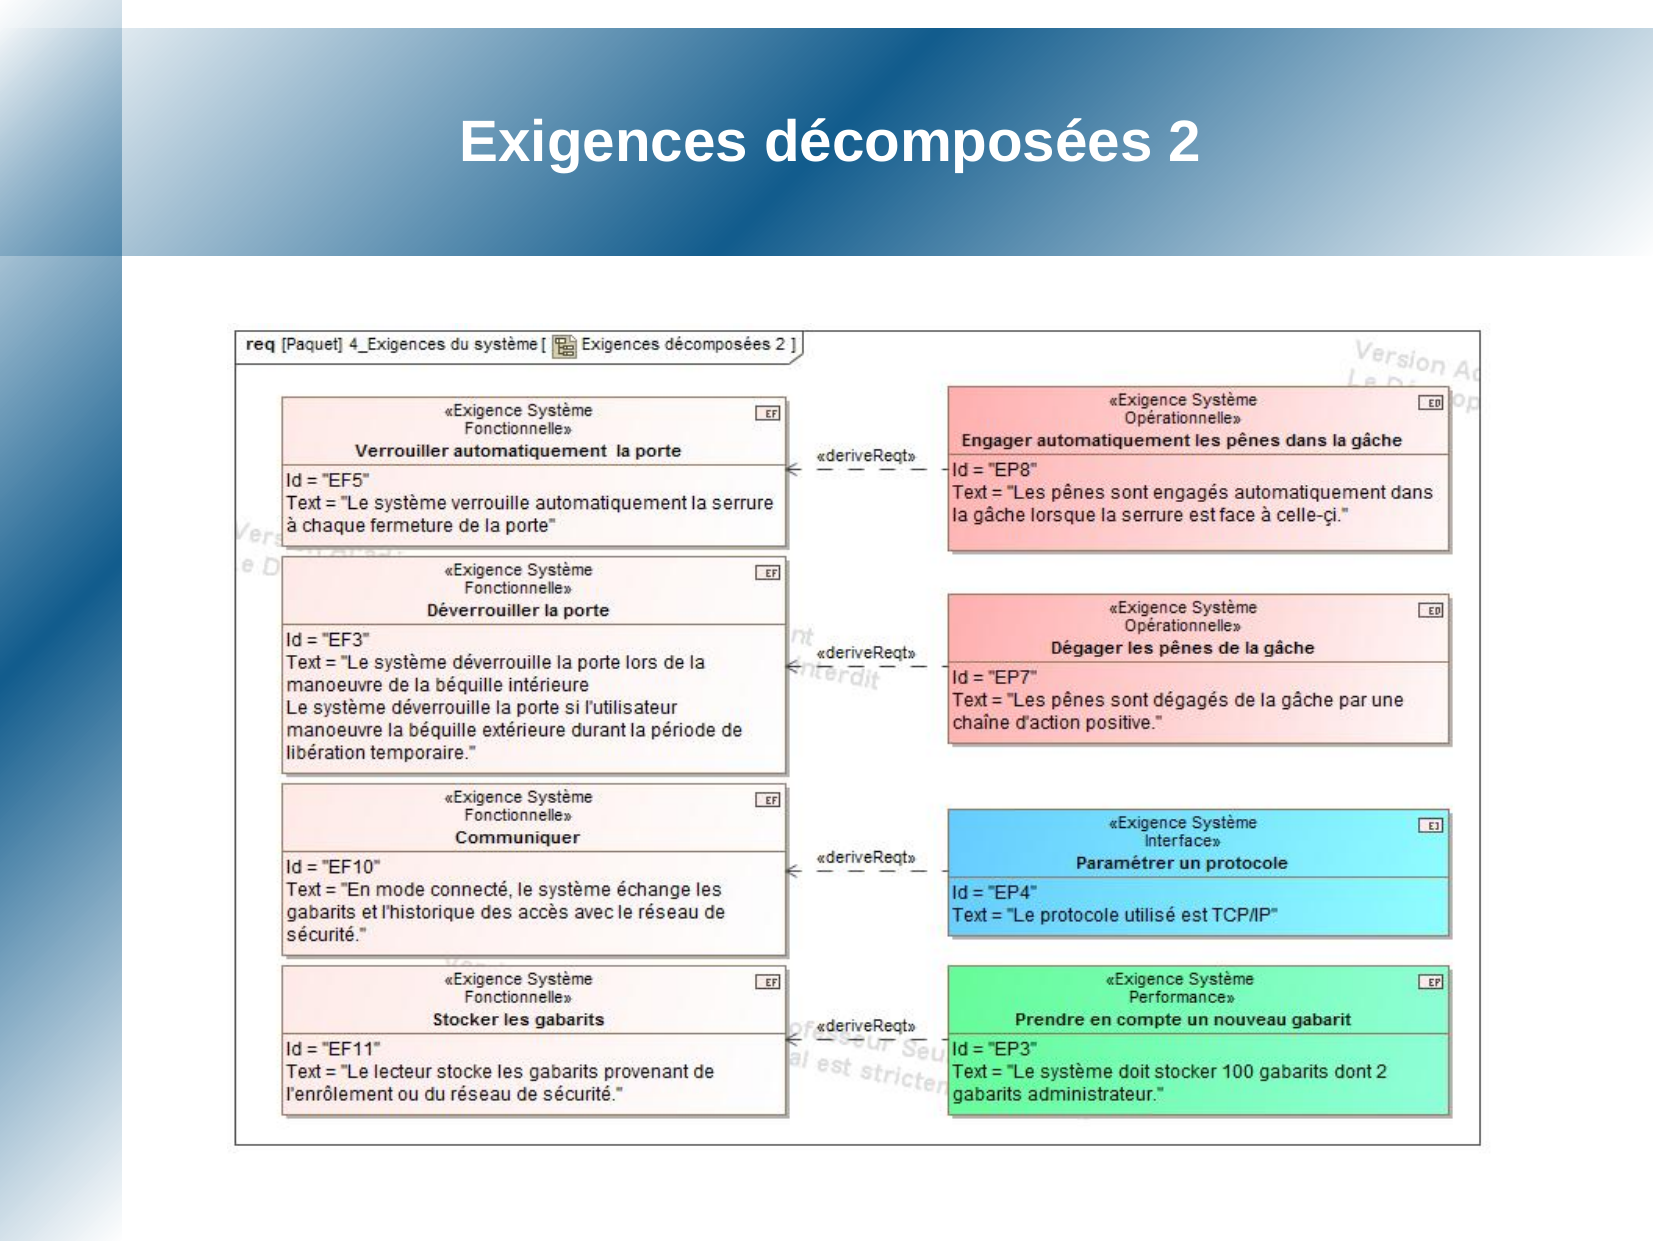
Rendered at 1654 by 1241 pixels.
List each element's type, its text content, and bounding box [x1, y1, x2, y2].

subtitle [127, 323, 1603, 1167]
title Exigences décomposées 2 [125, 45, 1537, 238]
